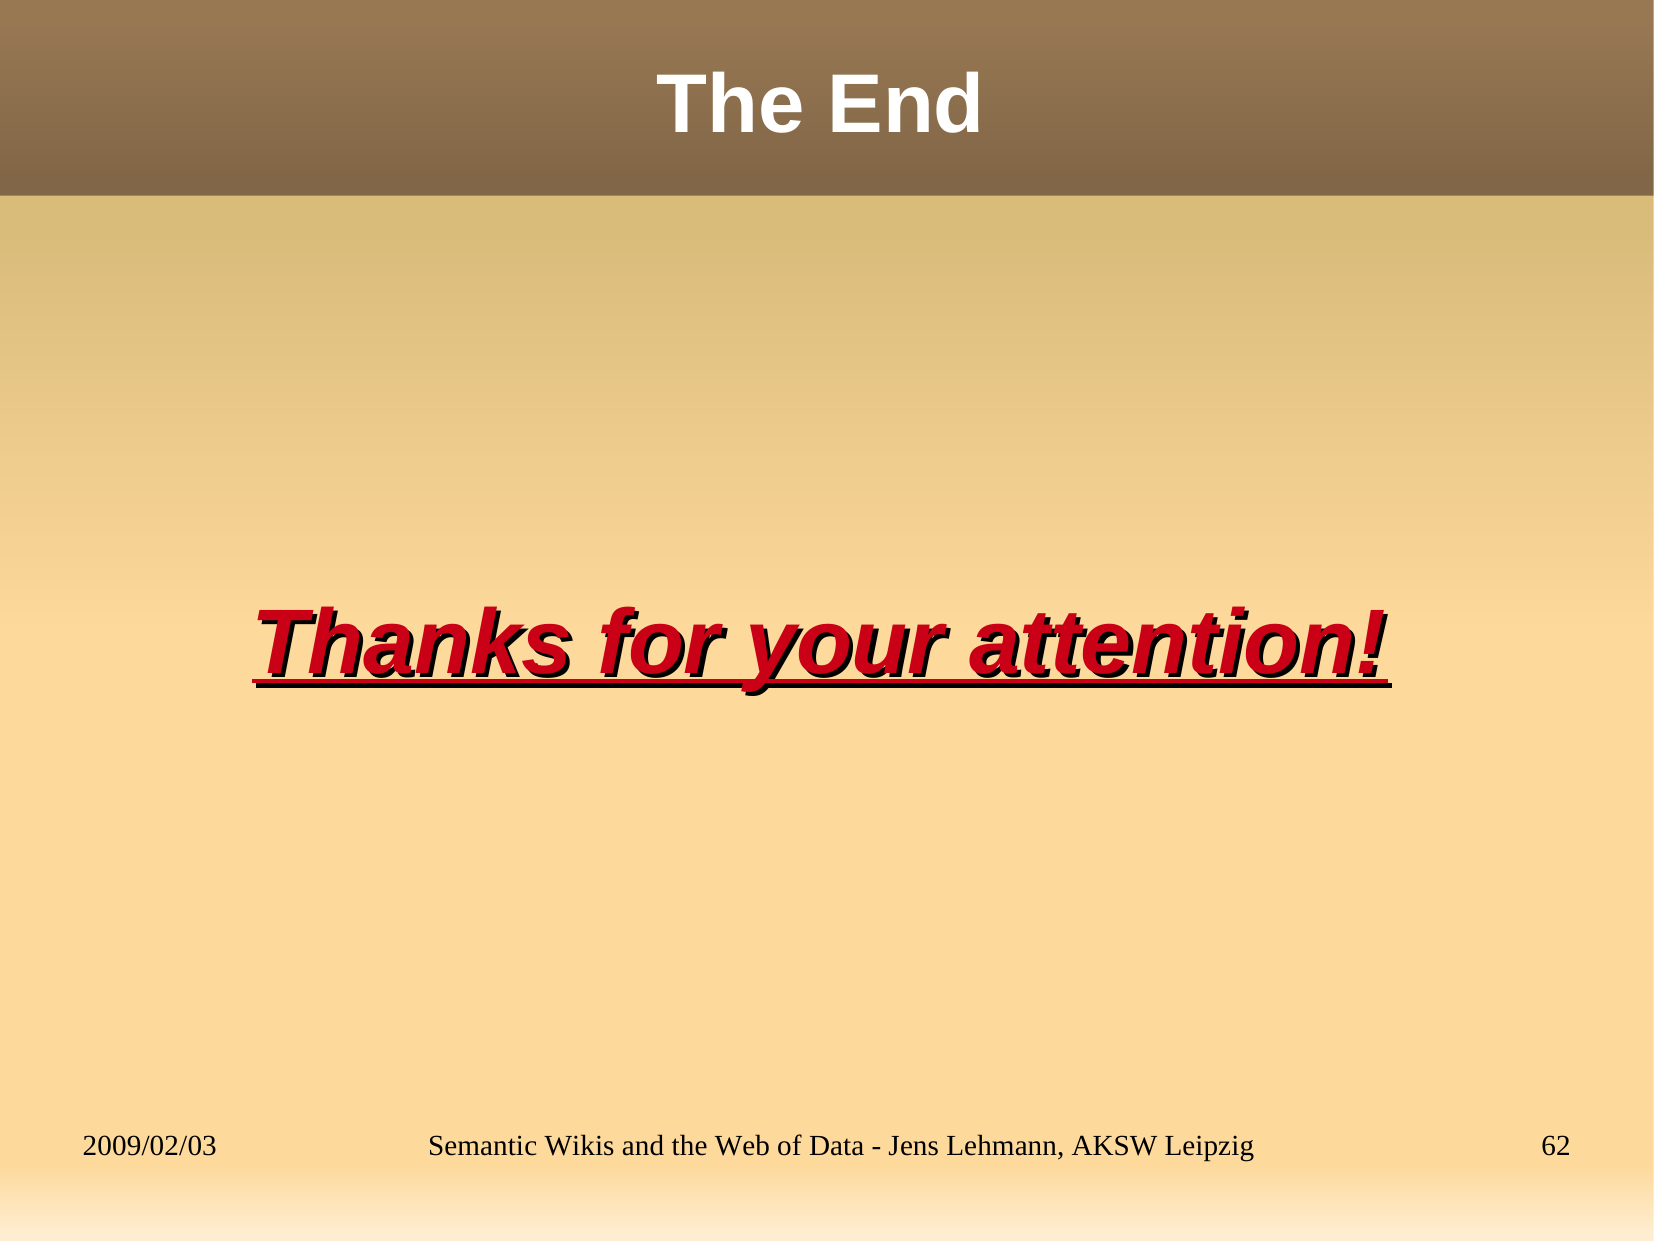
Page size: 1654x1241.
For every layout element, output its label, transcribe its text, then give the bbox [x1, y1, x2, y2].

picture [0, 0, 1654, 1241]
text_box Thanks for your attention! [180, 590, 1418, 694]
title The End [76, 7, 1565, 200]
